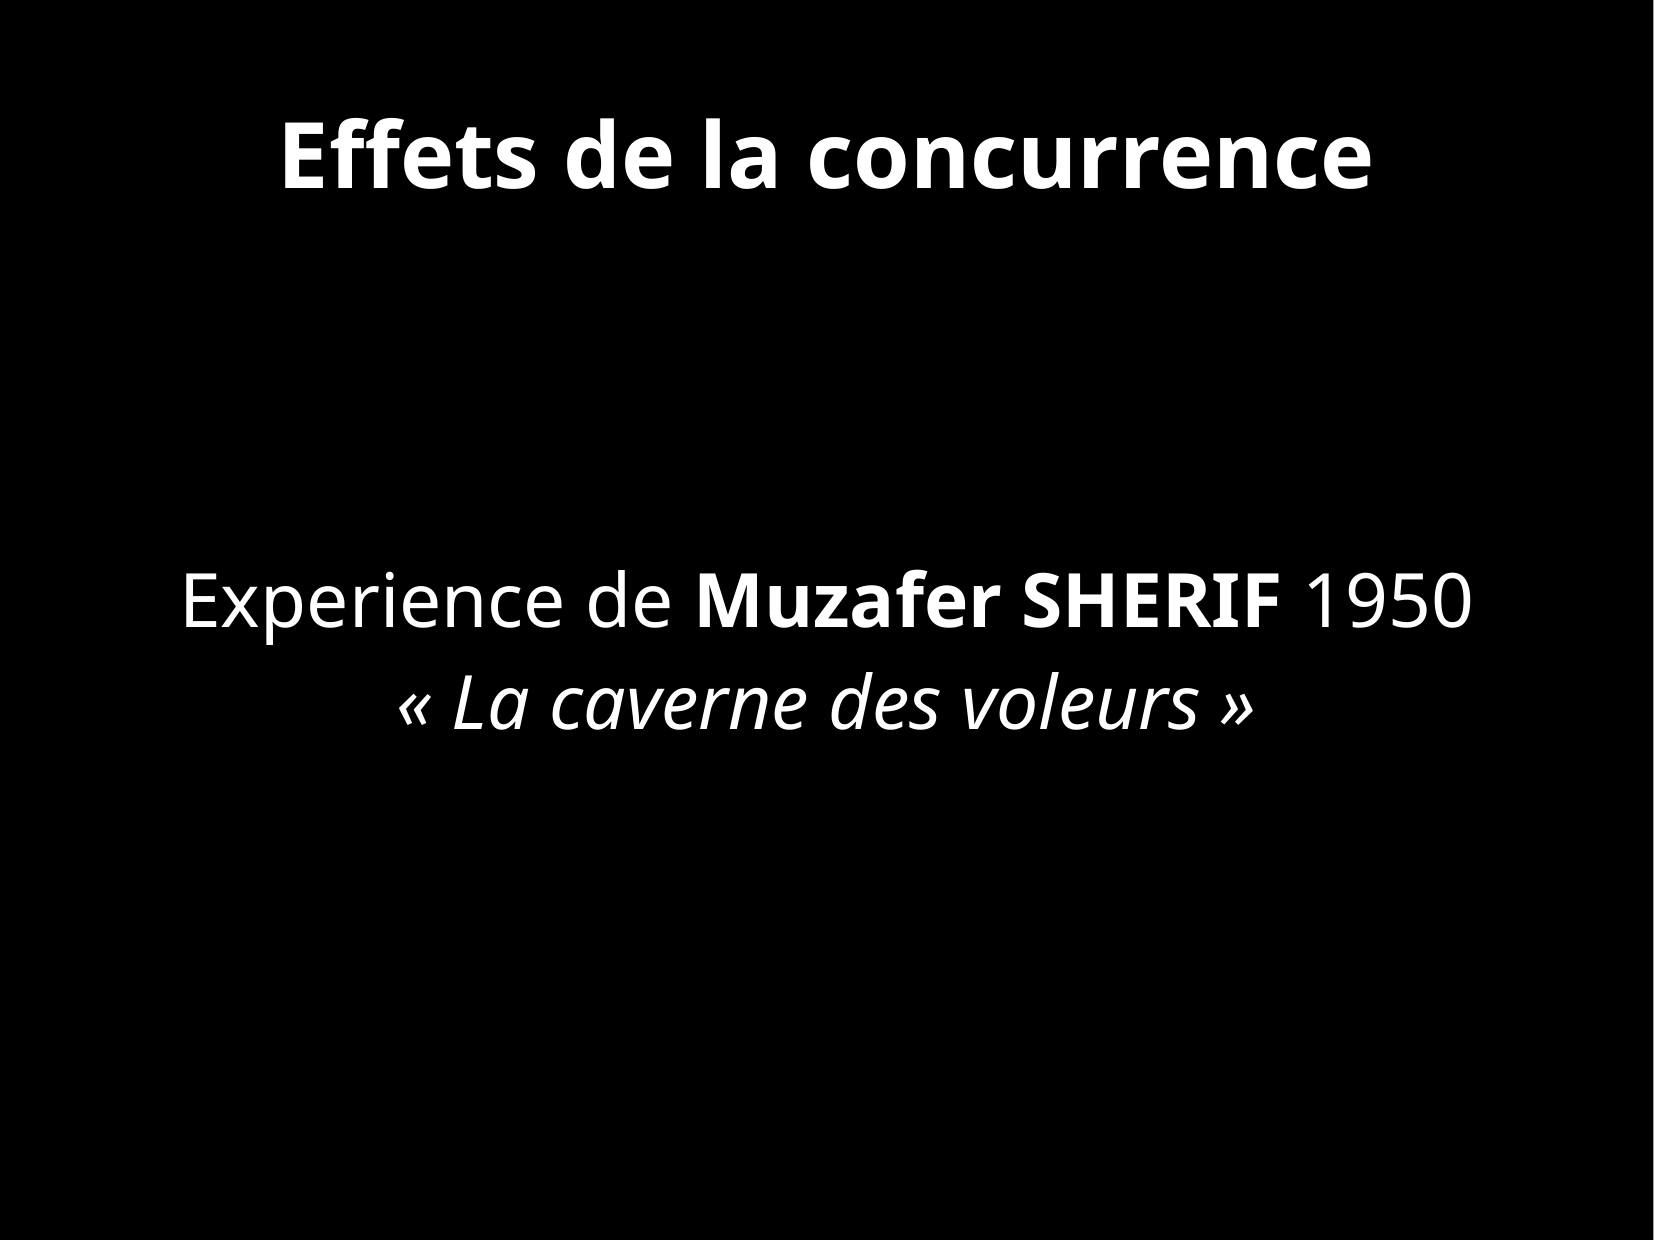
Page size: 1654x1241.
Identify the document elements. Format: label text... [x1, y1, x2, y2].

title Effets de la concurrence [82, 43, 1571, 263]
subtitle Experience de Muzafer SHERIF 1950 « La caverne des voleurs » [82, 290, 1571, 1010]
